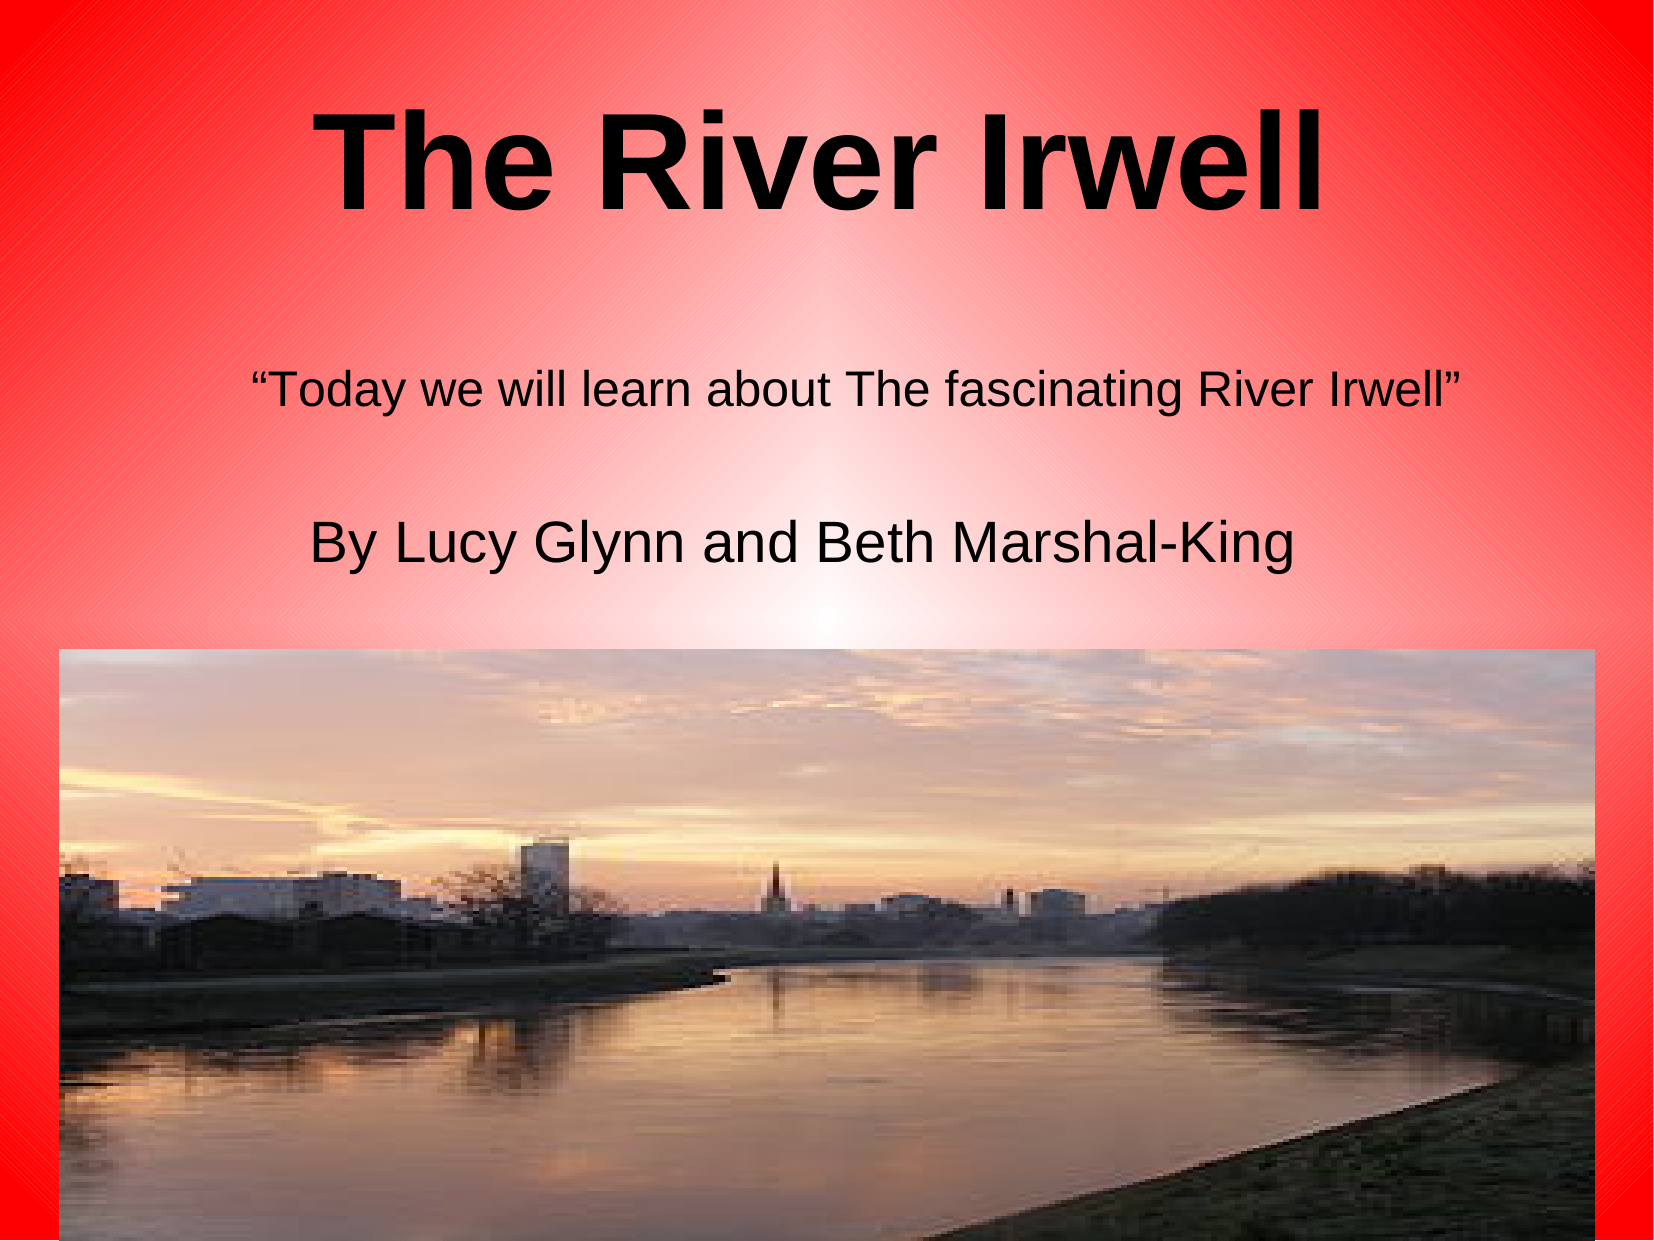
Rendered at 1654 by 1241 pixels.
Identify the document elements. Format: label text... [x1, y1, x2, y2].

title The River Irwell [76, 58, 1565, 266]
picture [59, 649, 1595, 1241]
text_box “Today we will learn about The fascinating River Irwell” [236, 354, 1506, 901]
